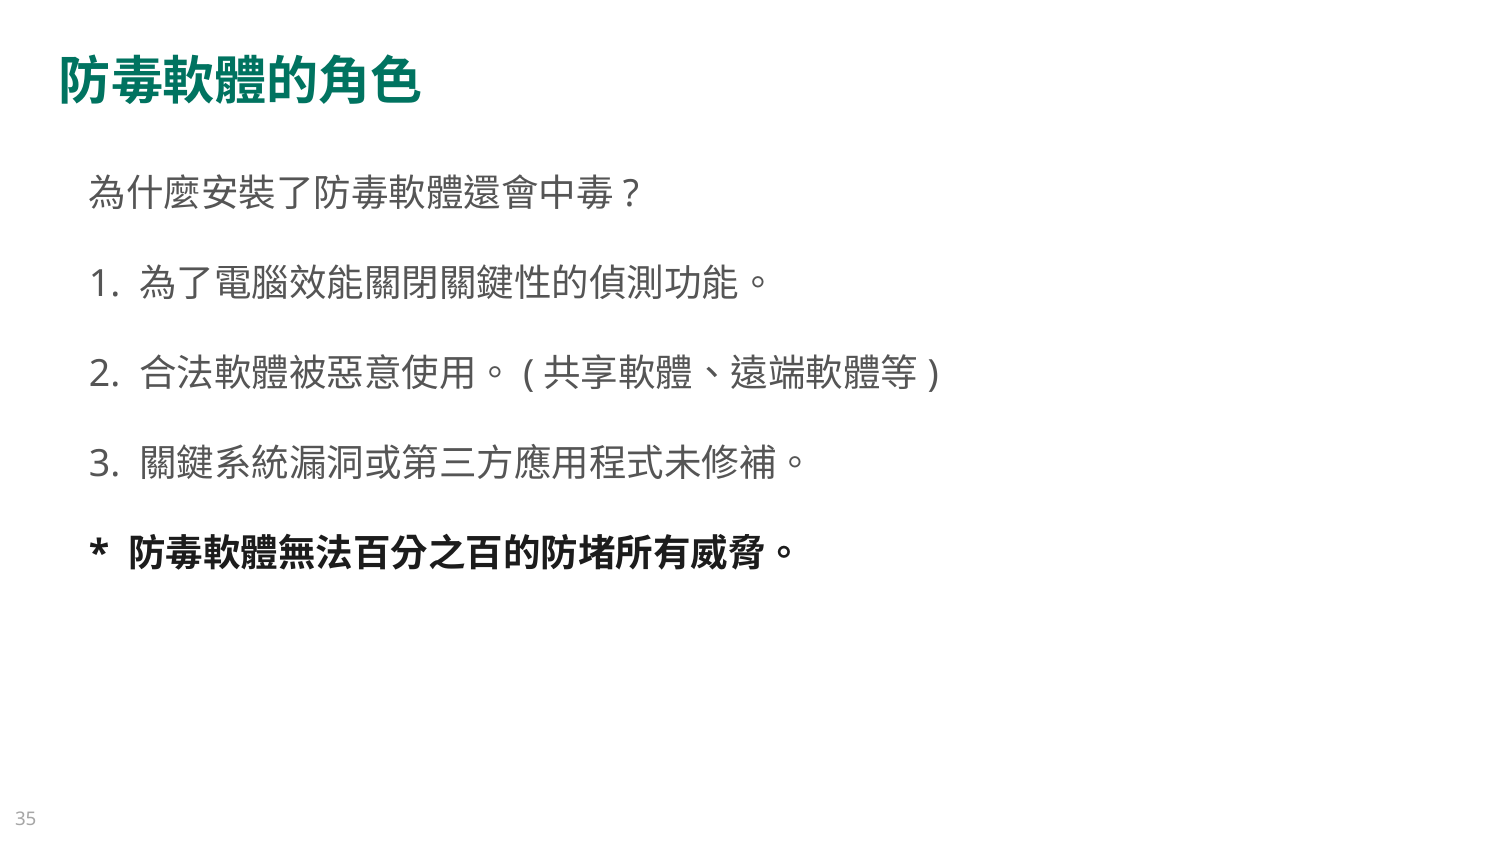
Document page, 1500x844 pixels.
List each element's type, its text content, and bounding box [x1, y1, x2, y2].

text_box 為什麼安裝了防毒軟體還會中毒? 1. 為了電腦效能關閉關鍵性的偵測功能。 2. 合法軟體被惡意使用。(共享軟體、遠端軟體等) 3. 關鍵系統漏洞或第三方應用程式未修補。 * 防毒軟體無法百分之百的防堵所有威脅。 [74, 162, 1140, 626]
slide_number 35 [15, 806, 61, 831]
title 防毒軟體的角色 [58, 48, 1442, 162]
